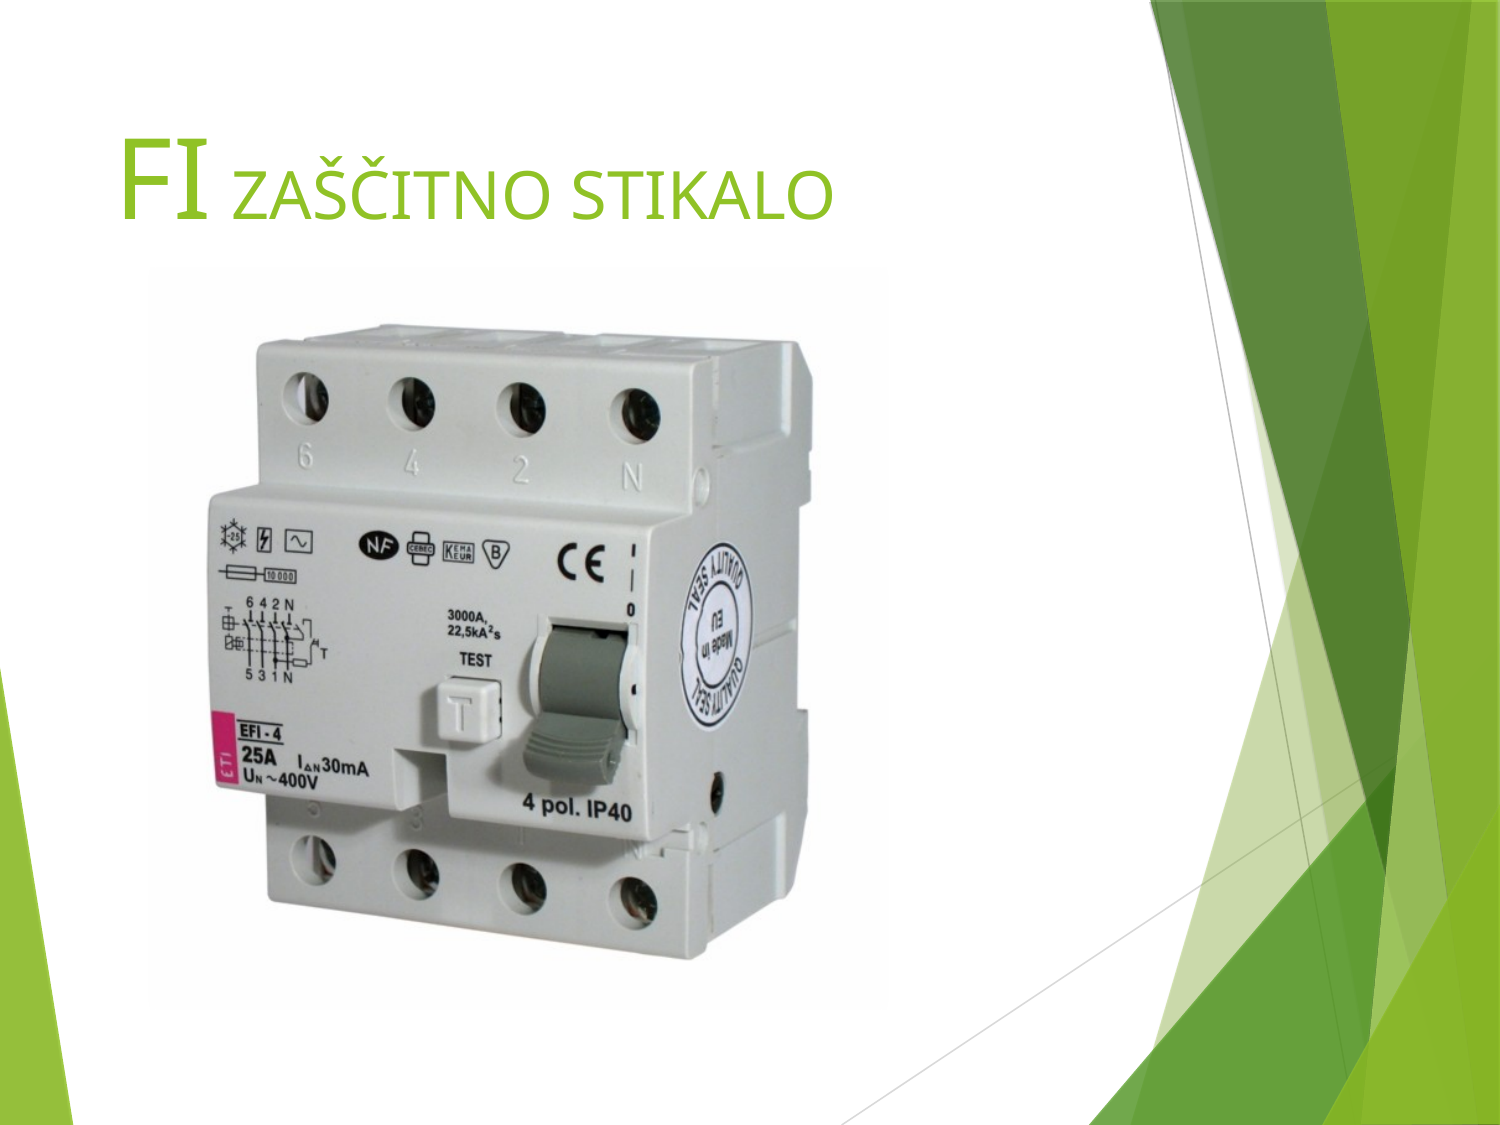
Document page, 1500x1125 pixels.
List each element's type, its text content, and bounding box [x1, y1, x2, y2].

picture [147, 267, 890, 1010]
title FI ZAŠČITNO STIKALO [99, 99, 1142, 317]
